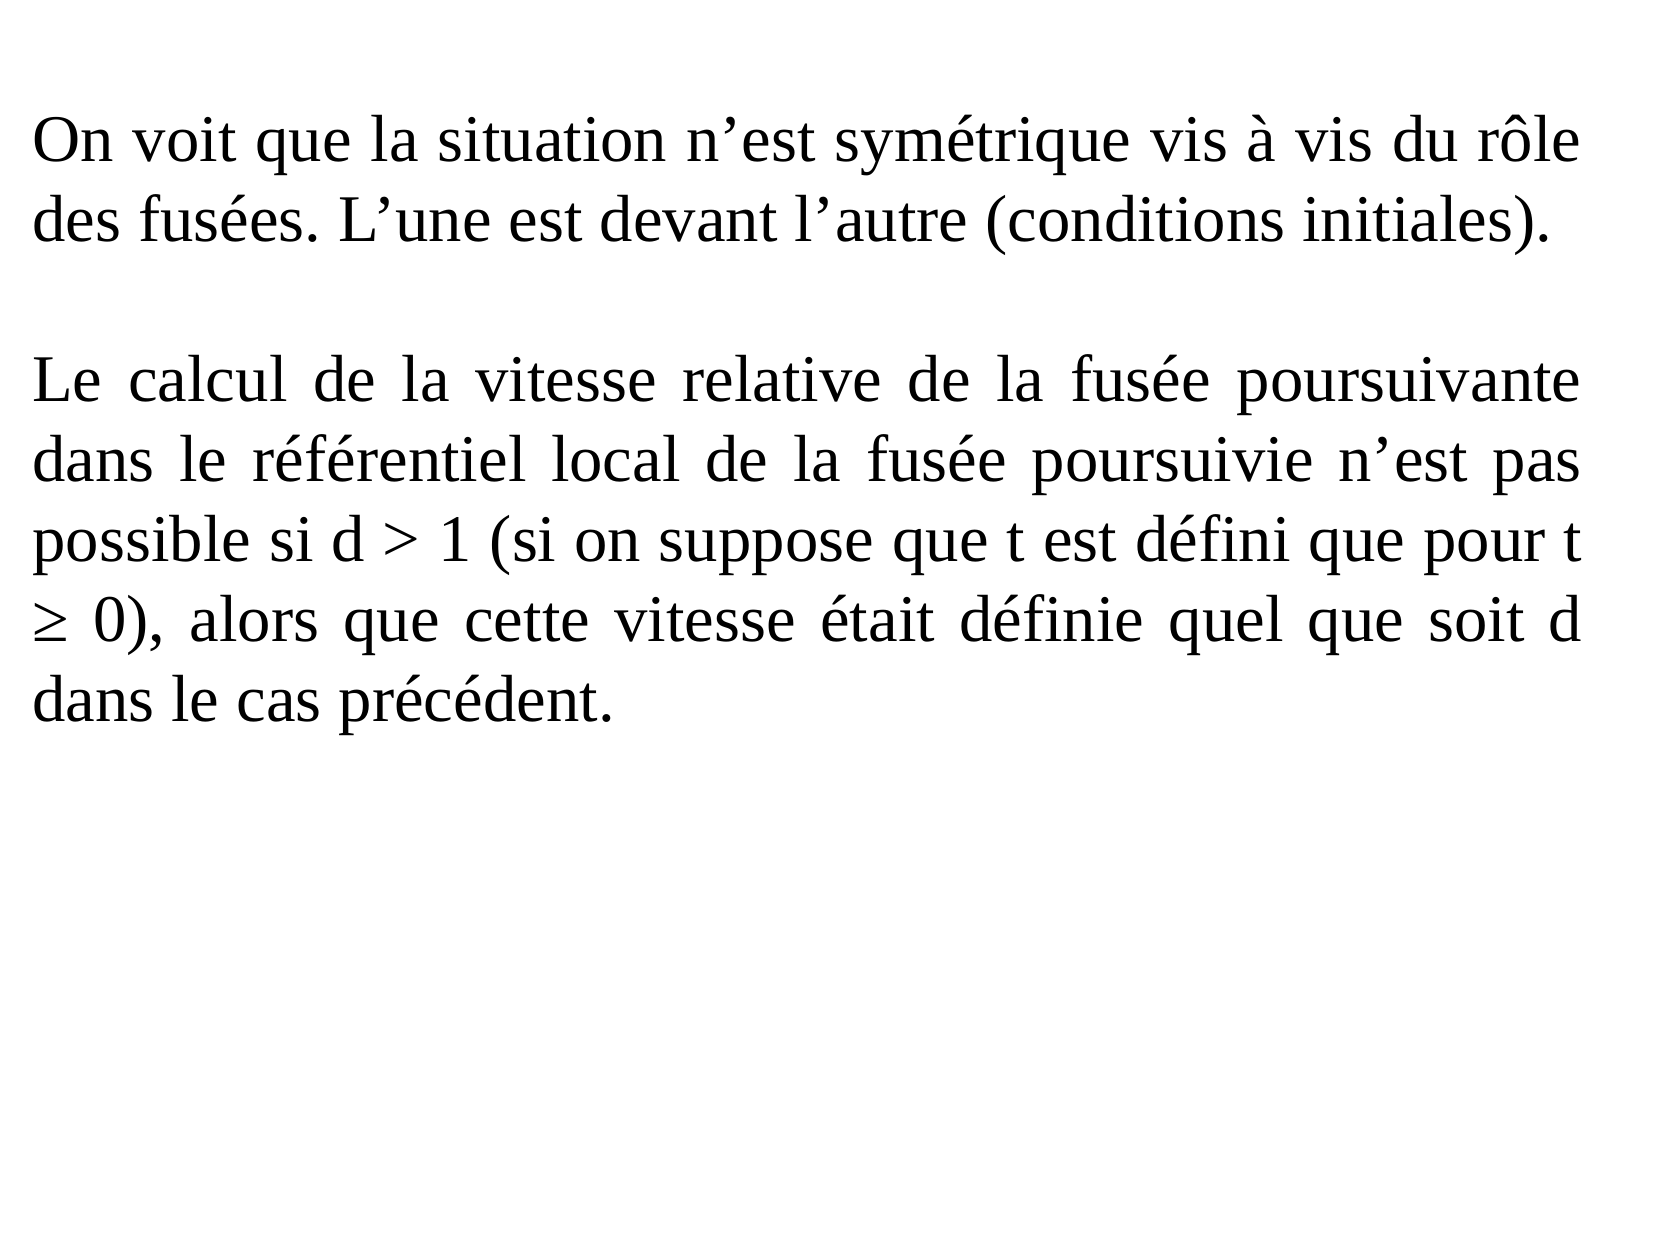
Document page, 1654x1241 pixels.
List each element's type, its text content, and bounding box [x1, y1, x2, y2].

text_box On voit que la situation n’est symétrique vis à vis du rôle des fusées. L’une est devant l’autre (conditions initiales). Le calcul de la vitesse relative de la fusée poursuivante dans le référentiel local de la fusée poursuivie n’est pas possible si d > 1 (si on suppose que t est défini que pour t ≥ 0), alors que cette vitesse était définie quel que soit d dans le cas précédent. [17, 87, 1633, 830]
